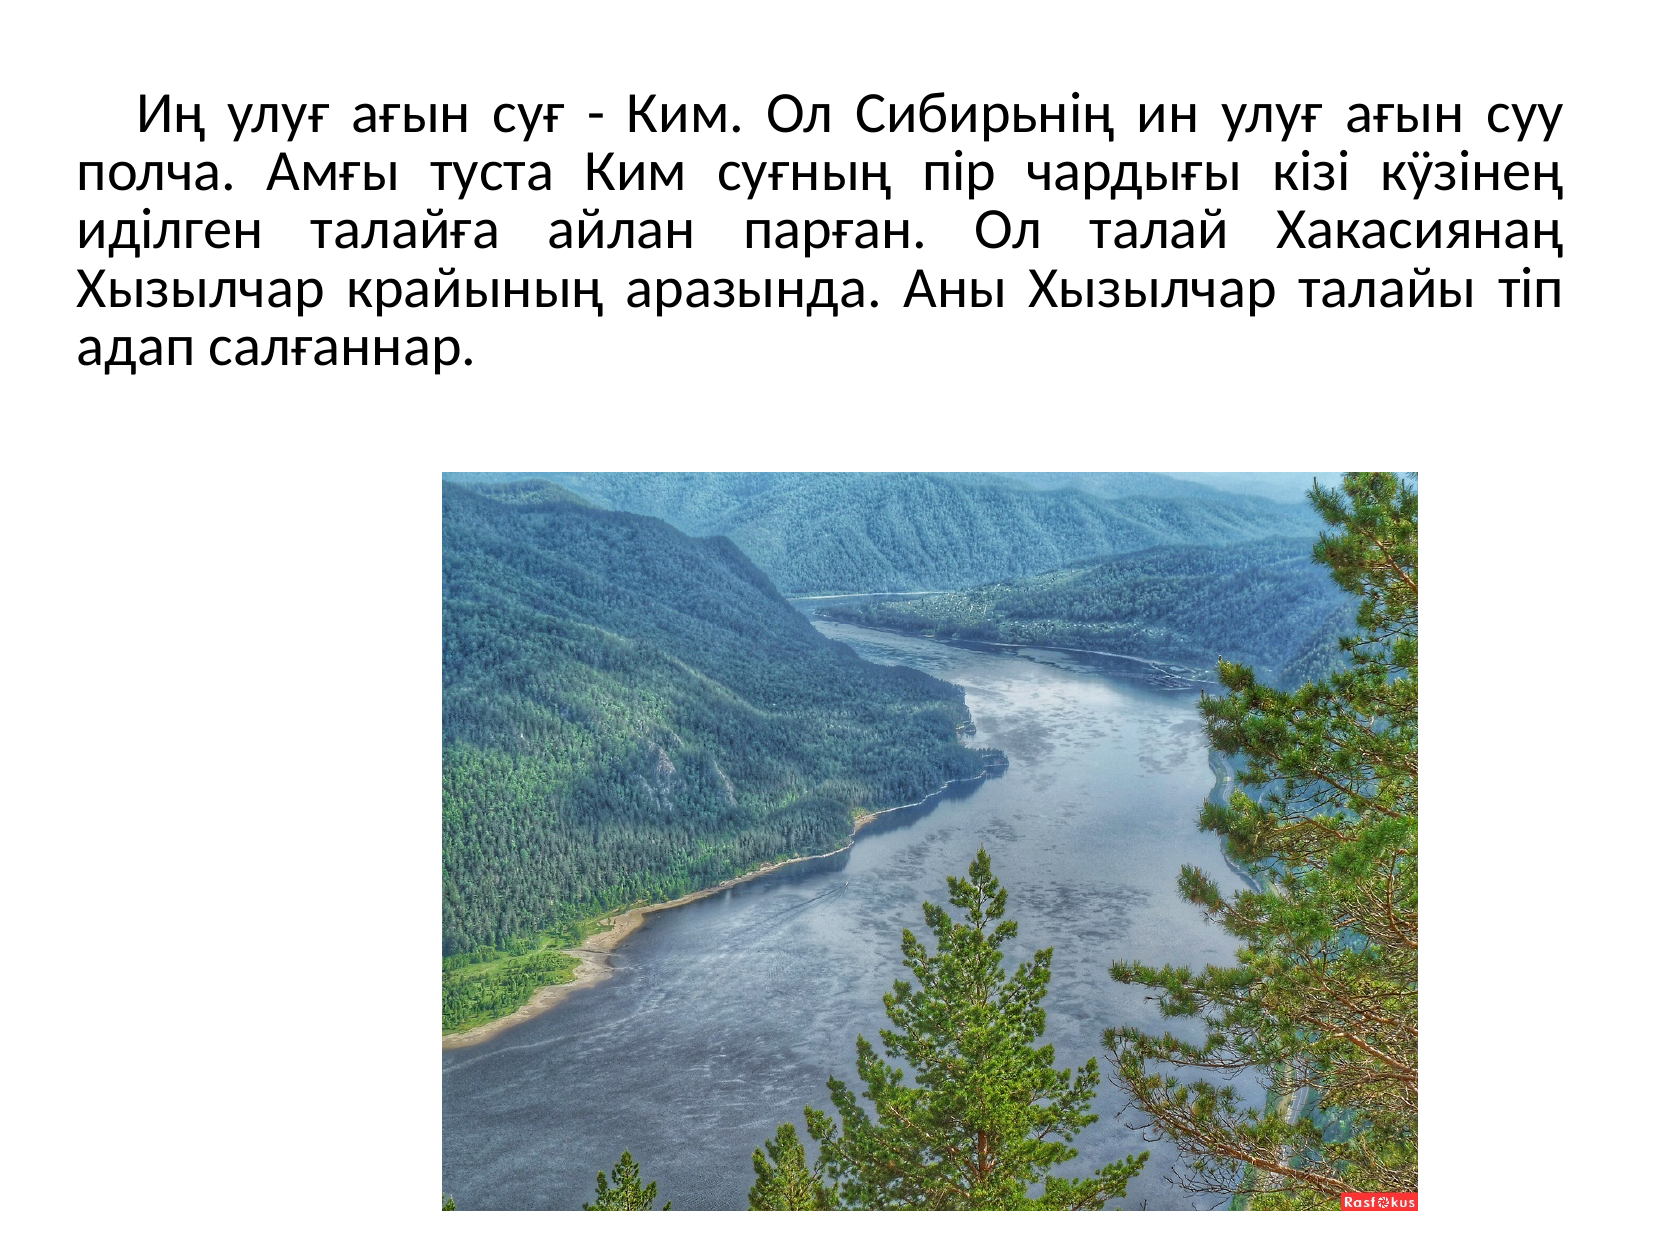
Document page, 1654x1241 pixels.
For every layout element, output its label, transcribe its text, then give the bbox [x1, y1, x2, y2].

picture [442, 472, 1418, 1211]
list Иң улуғ ағын суғ - Ким. Ол Сибирьнің ин улуғ ағын суу полча. Амғы туста Ким суғның пір чардығы кізі кӱзінең иділген талайға айлан парған. Ол талай Хакасиянаң Хызылчар крайының аразында. Аны Хызылчар талайы тіп адап салғаннар. [76, 88, 1565, 1114]
